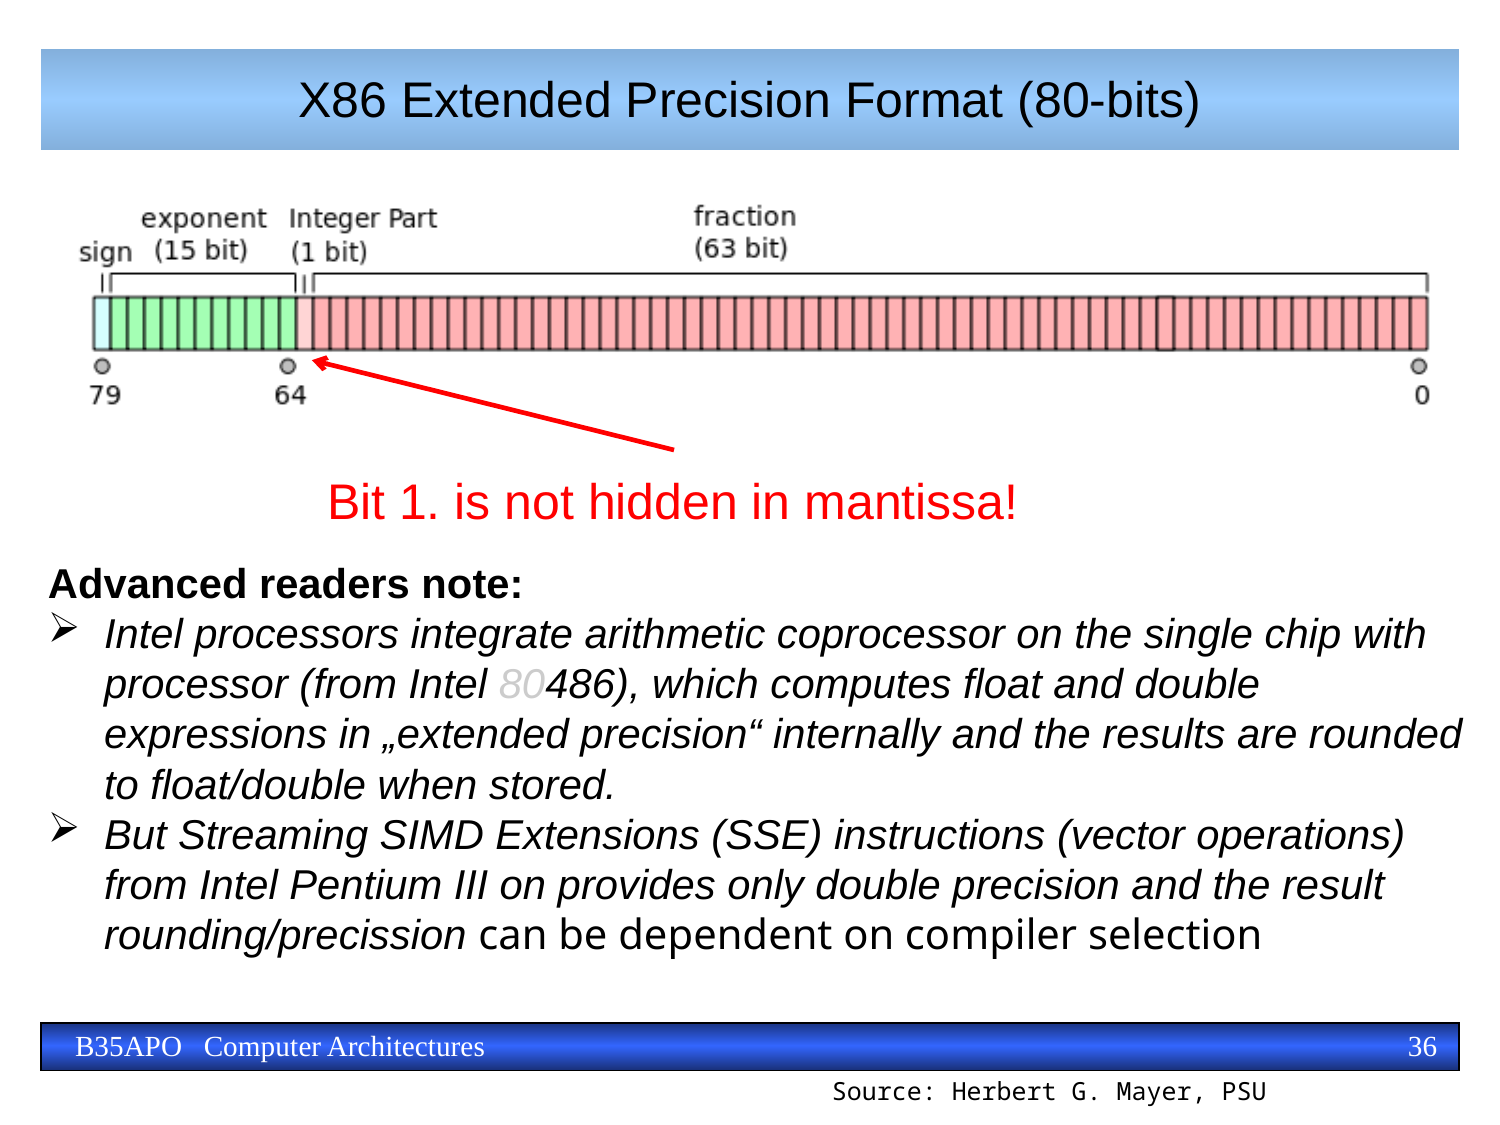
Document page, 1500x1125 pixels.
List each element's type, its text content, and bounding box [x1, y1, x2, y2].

text_box [311, 360, 675, 451]
text_box Source: Herbert G. Mayer, PSU [501, 1068, 1282, 1114]
title X86 Extended Precision Format (80-bits) [41, 49, 1459, 150]
text_box Advanced readers note: Intel processors integrate arithmetic coprocessor on the single chip with processor (from Intel 80486), which computes float and double expressions in „extended precision“ internally and the results are rounded to float/double when stored. But Streaming SIMD Extensions (SSE) instructions (vector operations) from Intel Pentium III on provides only double precision and the result rounding/precission can be dependent on compiler selection [33, 549, 1482, 965]
text_box Bit 1. is not hidden in mantissa! [312, 462, 1034, 538]
picture [53, 196, 1482, 431]
